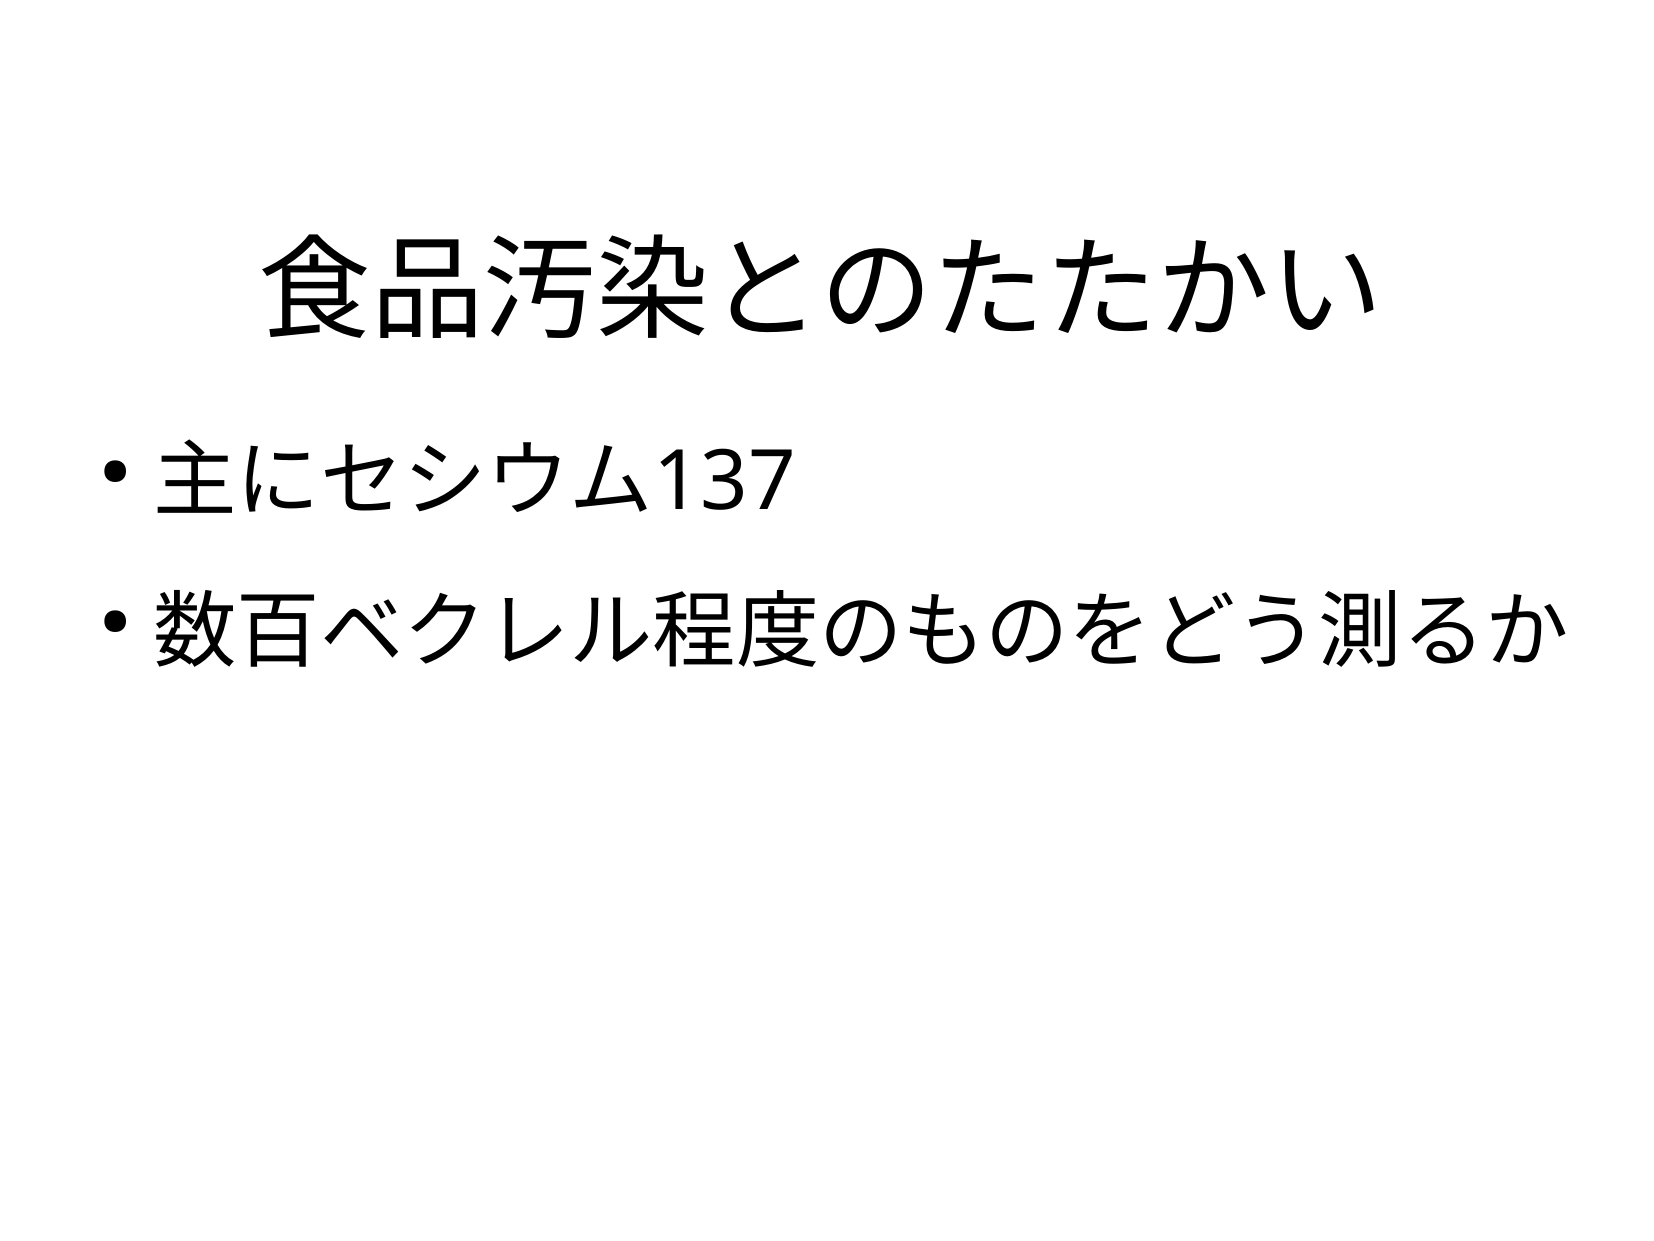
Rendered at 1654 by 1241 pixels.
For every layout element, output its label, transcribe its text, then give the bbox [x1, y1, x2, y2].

list 主にセシウム137 数百ベクレル程度のものをどう測るか [82, 413, 1571, 1109]
title 食品汚染とのたたかい [76, 176, 1565, 384]
